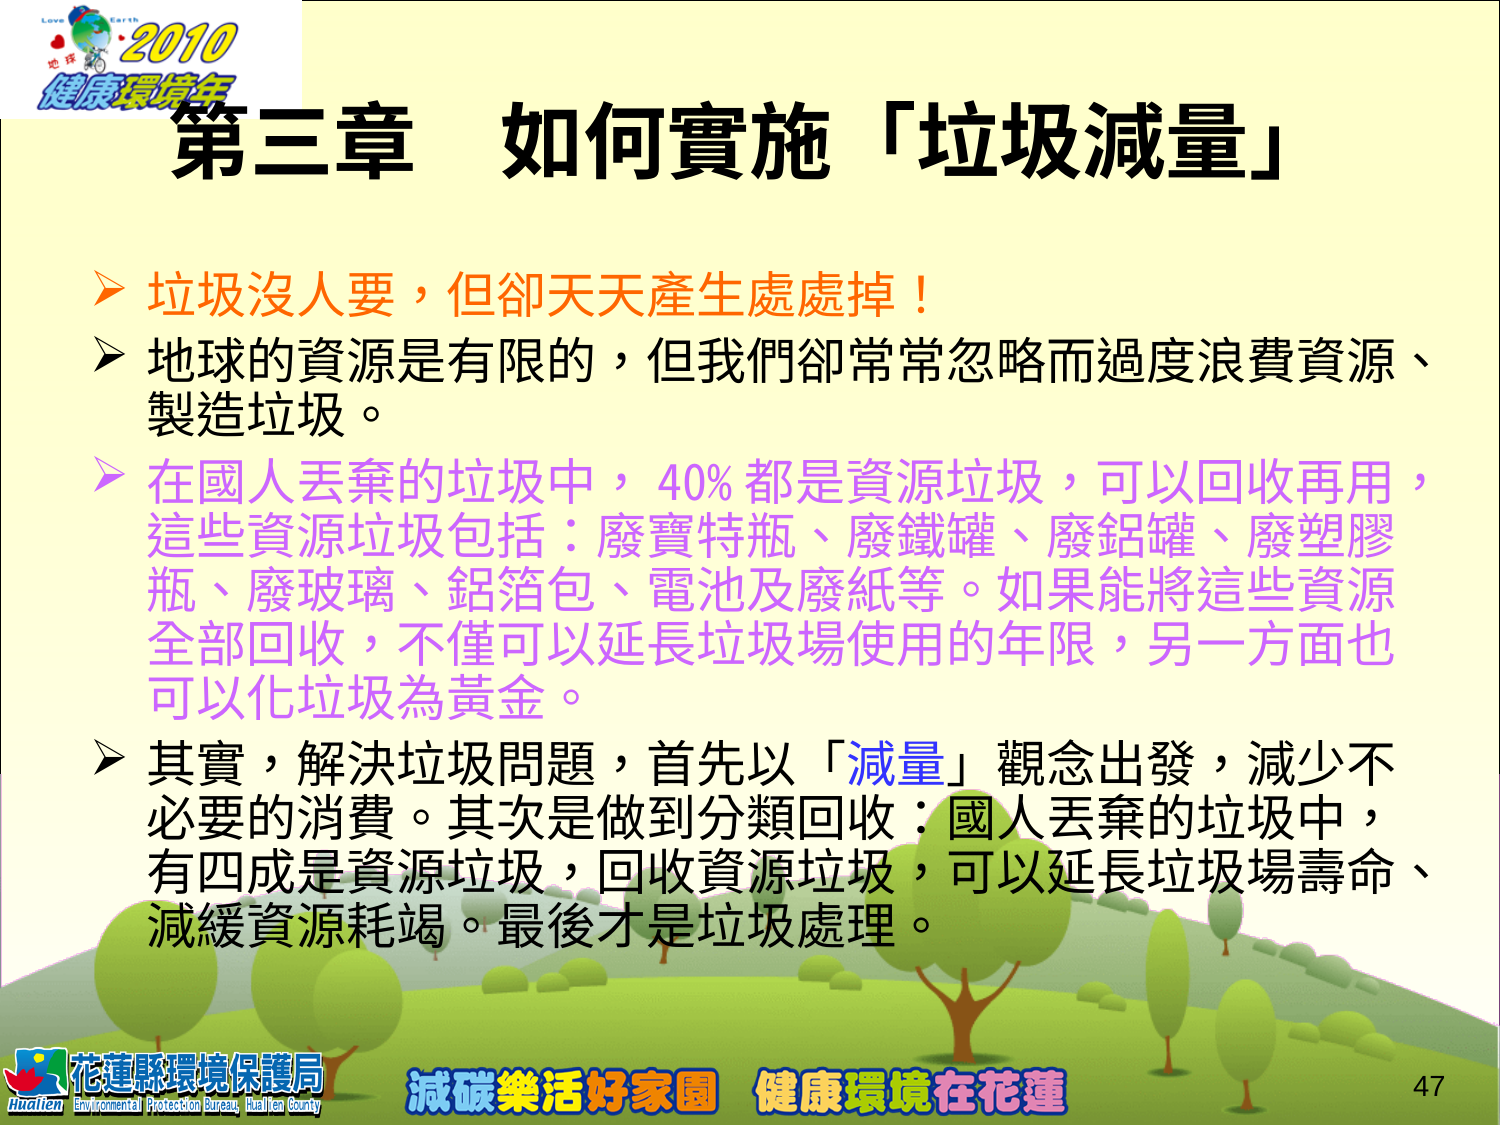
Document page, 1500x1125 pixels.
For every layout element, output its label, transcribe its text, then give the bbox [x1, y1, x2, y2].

title 第三章 如何實施「垃圾減量」 [75, 45, 1426, 233]
picture [0, 774, 1500, 1125]
picture [0, 0, 302, 119]
list 垃圾沒人要，但卻天天產生處處掉！ 地球的資源是有限的，但我們卻常常忽略而過度浪費資源、製造垃圾。 在國人丟棄的垃圾中，40%都是資源垃圾，可以回收再用，這些資源垃圾包括：廢寶特瓶、廢鐵罐、廢鋁罐、廢塑膠瓶、廢玻璃、鋁箔包、電池及廢紙等。如果能將這些資源全部回收，不僅可以延長垃圾場使用的年限，另一方面也可以化垃圾為黃金。 其實，解決垃圾問題，首先以「減量」觀念出發，減少不必要的消費。其次是做到分類回收：國人丟棄的垃圾中，有四成是資源垃圾，回收資源垃圾，可以延長垃圾場壽命、減緩資源耗竭。最後才是垃圾處理。 [75, 262, 1426, 1005]
